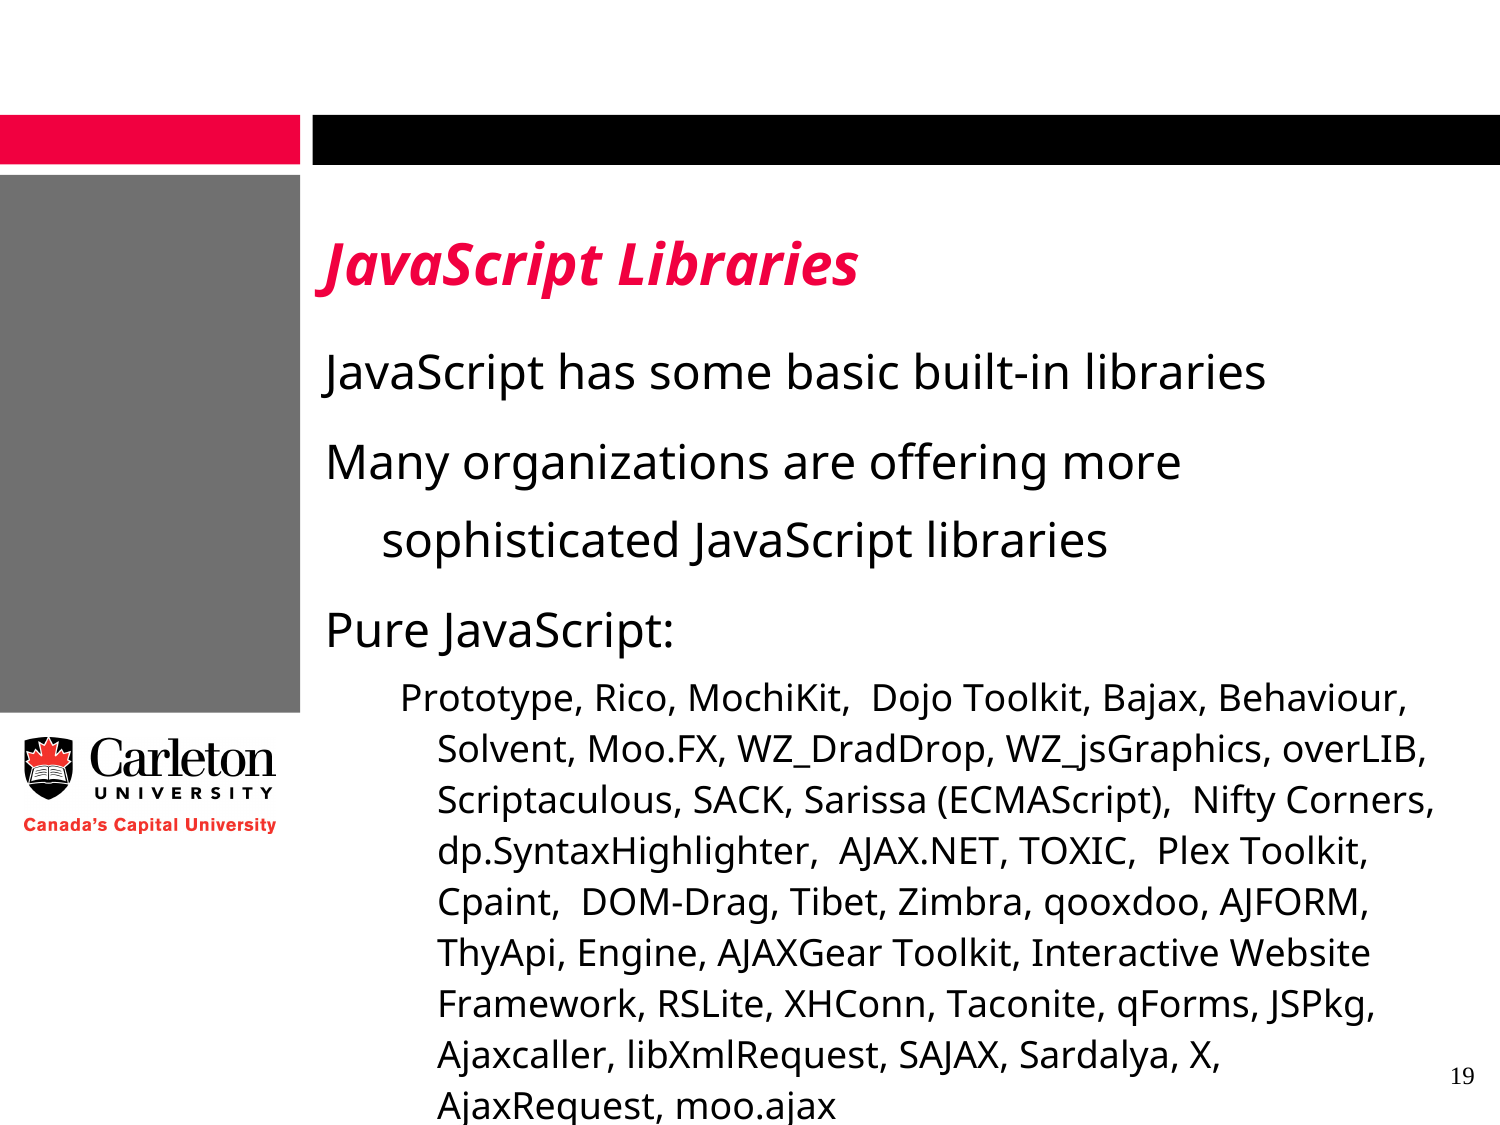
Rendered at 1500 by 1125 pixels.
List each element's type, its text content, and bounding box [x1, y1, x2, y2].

title JavaScript Libraries [324, 187, 1450, 324]
picture [24, 737, 276, 834]
list JavaScript has some basic built-in libraries Many organizations are offering more sophisticated JavaScript libraries Pure JavaScript: Prototype, Rico, MochiKit, Dojo Toolkit, Bajax, Behaviour, Solvent, Moo.FX, WZ_DradDrop, WZ_jsGraphics, overLIB, Scriptaculous, SACK, Sarissa (ECMAScript), Nifty Corners, dp.SyntaxHighlighter, AJAX.NET, TOXIC, Plex Toolkit, Cpaint, DOM-Drag, Tibet, Zimbra, qooxdoo, AJFORM, ThyApi, Engine, AJAXGear Toolkit, Interactive Website Framework, RSLite, XHConn, Taconite, qForms, JSPkg, Ajaxcaller, libXmlRequest, SAJAX, Sardalya, X, AjaxRequest, moo.ajax [324, 324, 1450, 1051]
